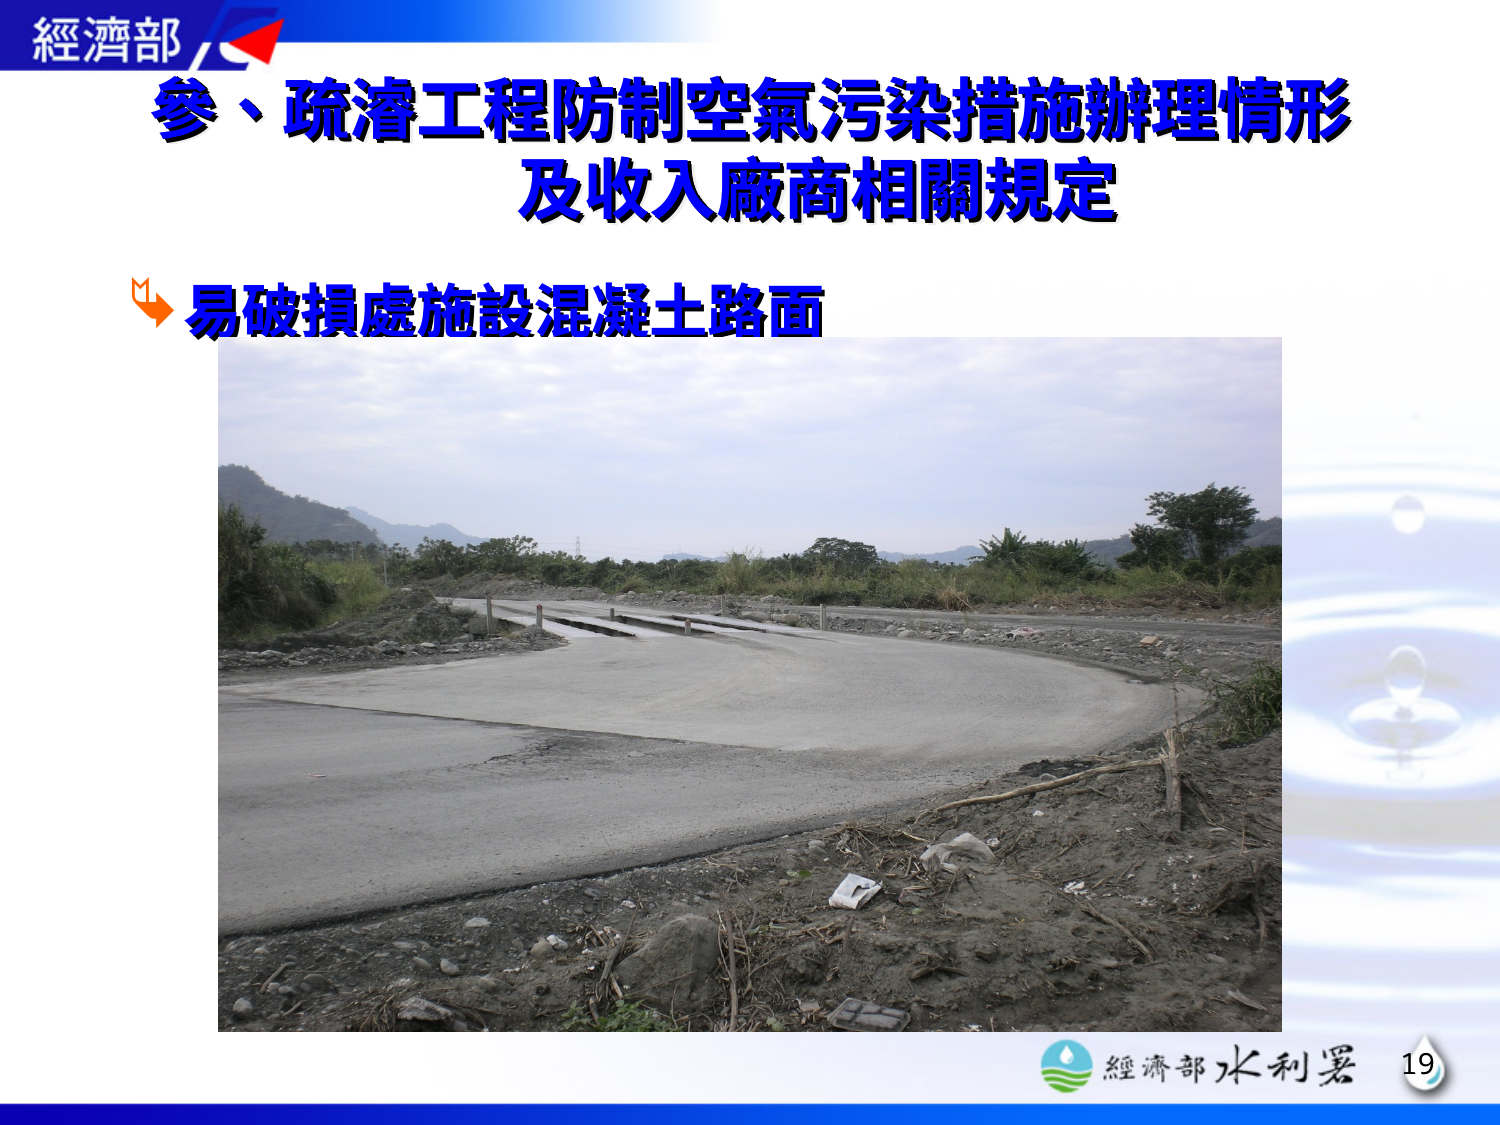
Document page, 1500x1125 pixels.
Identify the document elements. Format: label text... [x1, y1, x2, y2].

text_box <編號> [1362, 1037, 1450, 1113]
title 參、疏濬工程防制空氣污染措施辦理情形 及收入廠商相關規定 [41, 137, 1459, 238]
picture [0, 0, 1500, 1125]
list 易破損處施設混凝土路面 [112, 267, 1388, 1000]
